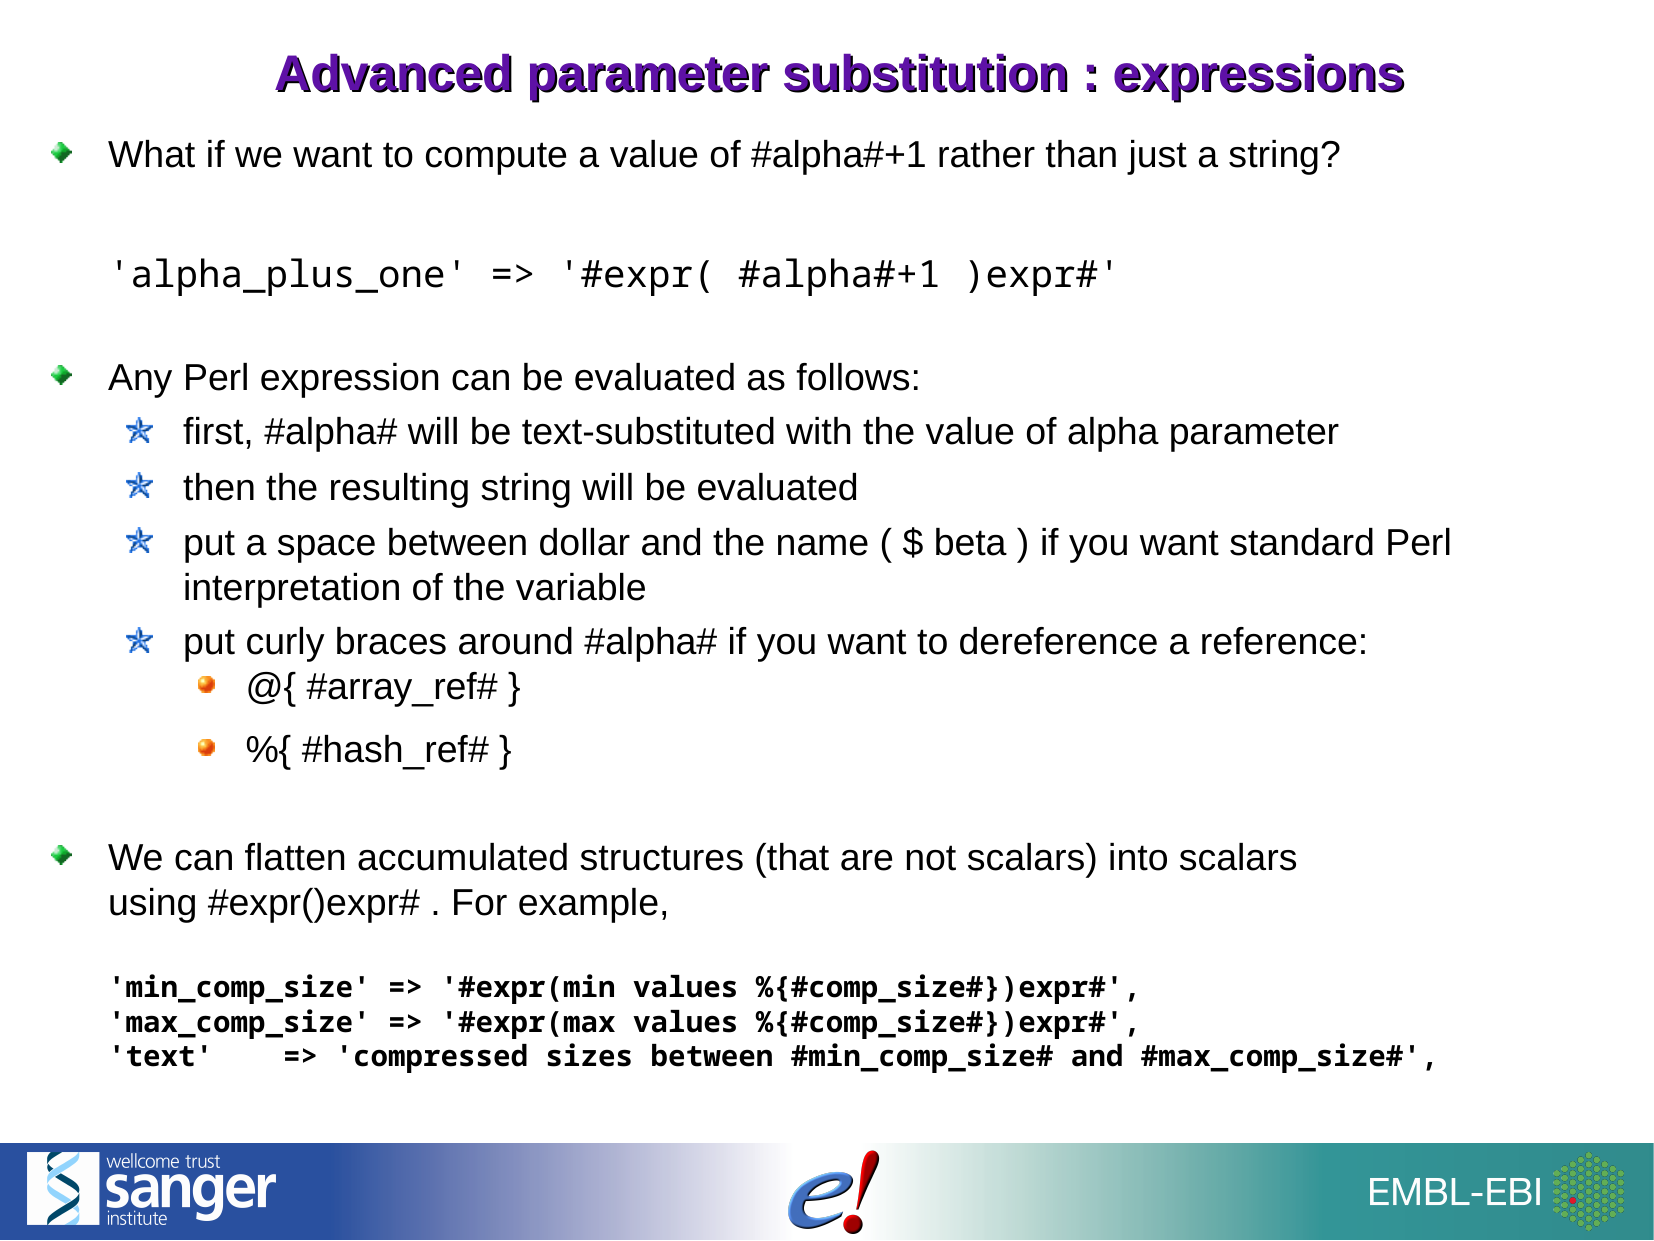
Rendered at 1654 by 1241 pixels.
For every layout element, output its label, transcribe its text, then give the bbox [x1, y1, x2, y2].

picture [0, 1143, 1654, 1240]
title Advanced parameter substitution : expressions [24, 23, 1618, 115]
list What if we want to compute a value of #alpha#+1 rather than just a string? 'alpha_plus_one' => '#expr( #alpha#+1 )expr#' Any Perl expression can be evaluated as follows: first, #alpha# will be text-substituted with the value of alpha parameter then the resulting string will be evaluated put a space between dollar and the name ( $ beta ) if you want standard Perl interpretation of the variable put curly braces around #alpha# if you want to dereference a reference: @{ #array_ref# } %{ #hash_ref# } We can flatten accumulated structures (that are not scalars) into scalars using #expr()expr# . For example, 'min_comp_size' => '#expr(min values %{#comp_size#})expr#', 'max_comp_size' => '#expr(max values %{#comp_size#})expr#', 'text' => 'compressed sizes between #min_comp_size# and #max_comp_size#', [18, 115, 1641, 1123]
